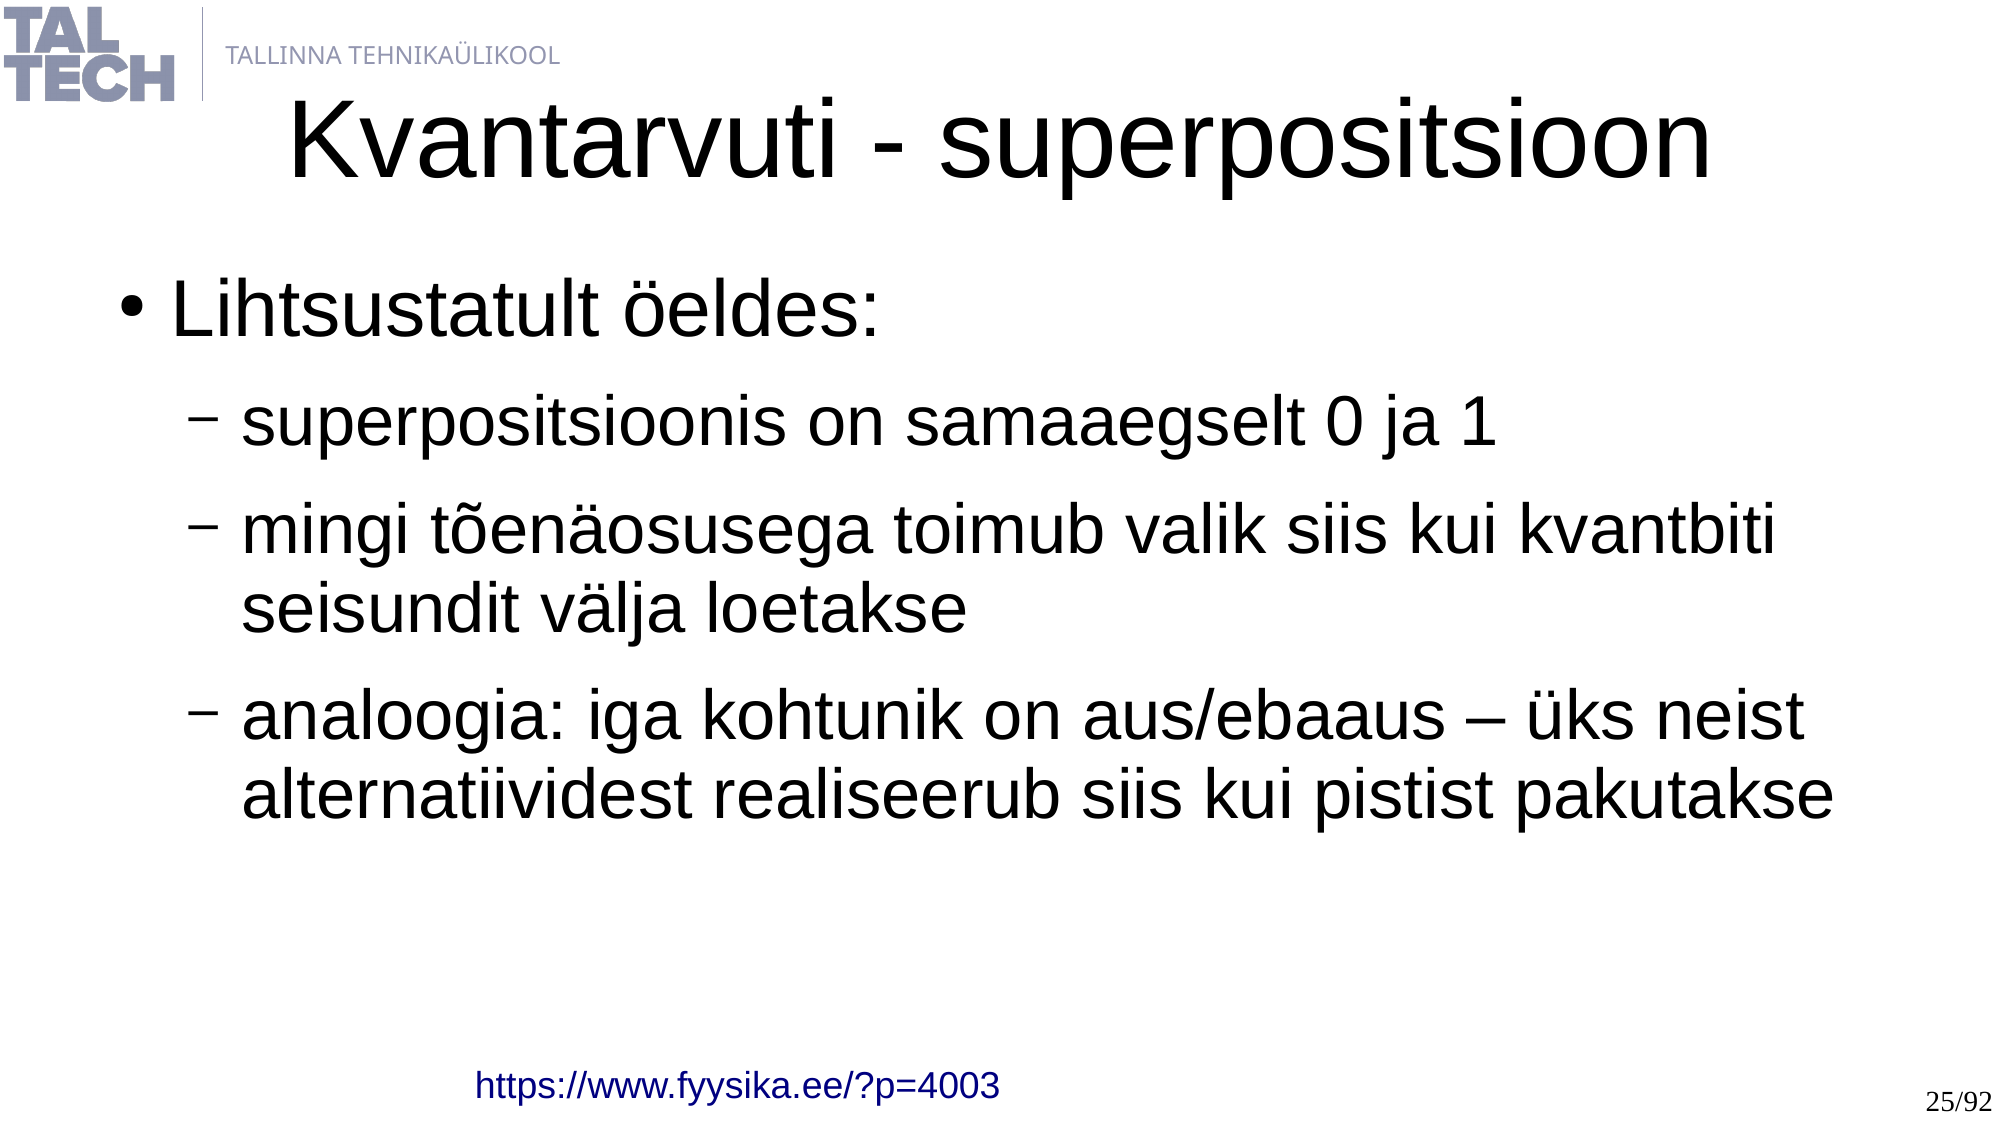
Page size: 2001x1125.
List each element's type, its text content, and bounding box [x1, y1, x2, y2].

title Kvantarvuti - superpositsioon [99, 44, 1901, 233]
list Lihtsustatult öeldes: superpositsioonis on samaaegselt 0 ja 1 mingi tõenäosusega toimub valik siis kui kvantbiti seisundit välja loetakse analoogia: iga kohtunik on aus/ebaaus – üks neist alternatiividest realiseerub siis kui pistist pakutakse [99, 263, 1986, 1058]
text_box https://www.fyysika.ee/?p=4003 [460, 1057, 1016, 1115]
picture [0, 0, 178, 107]
